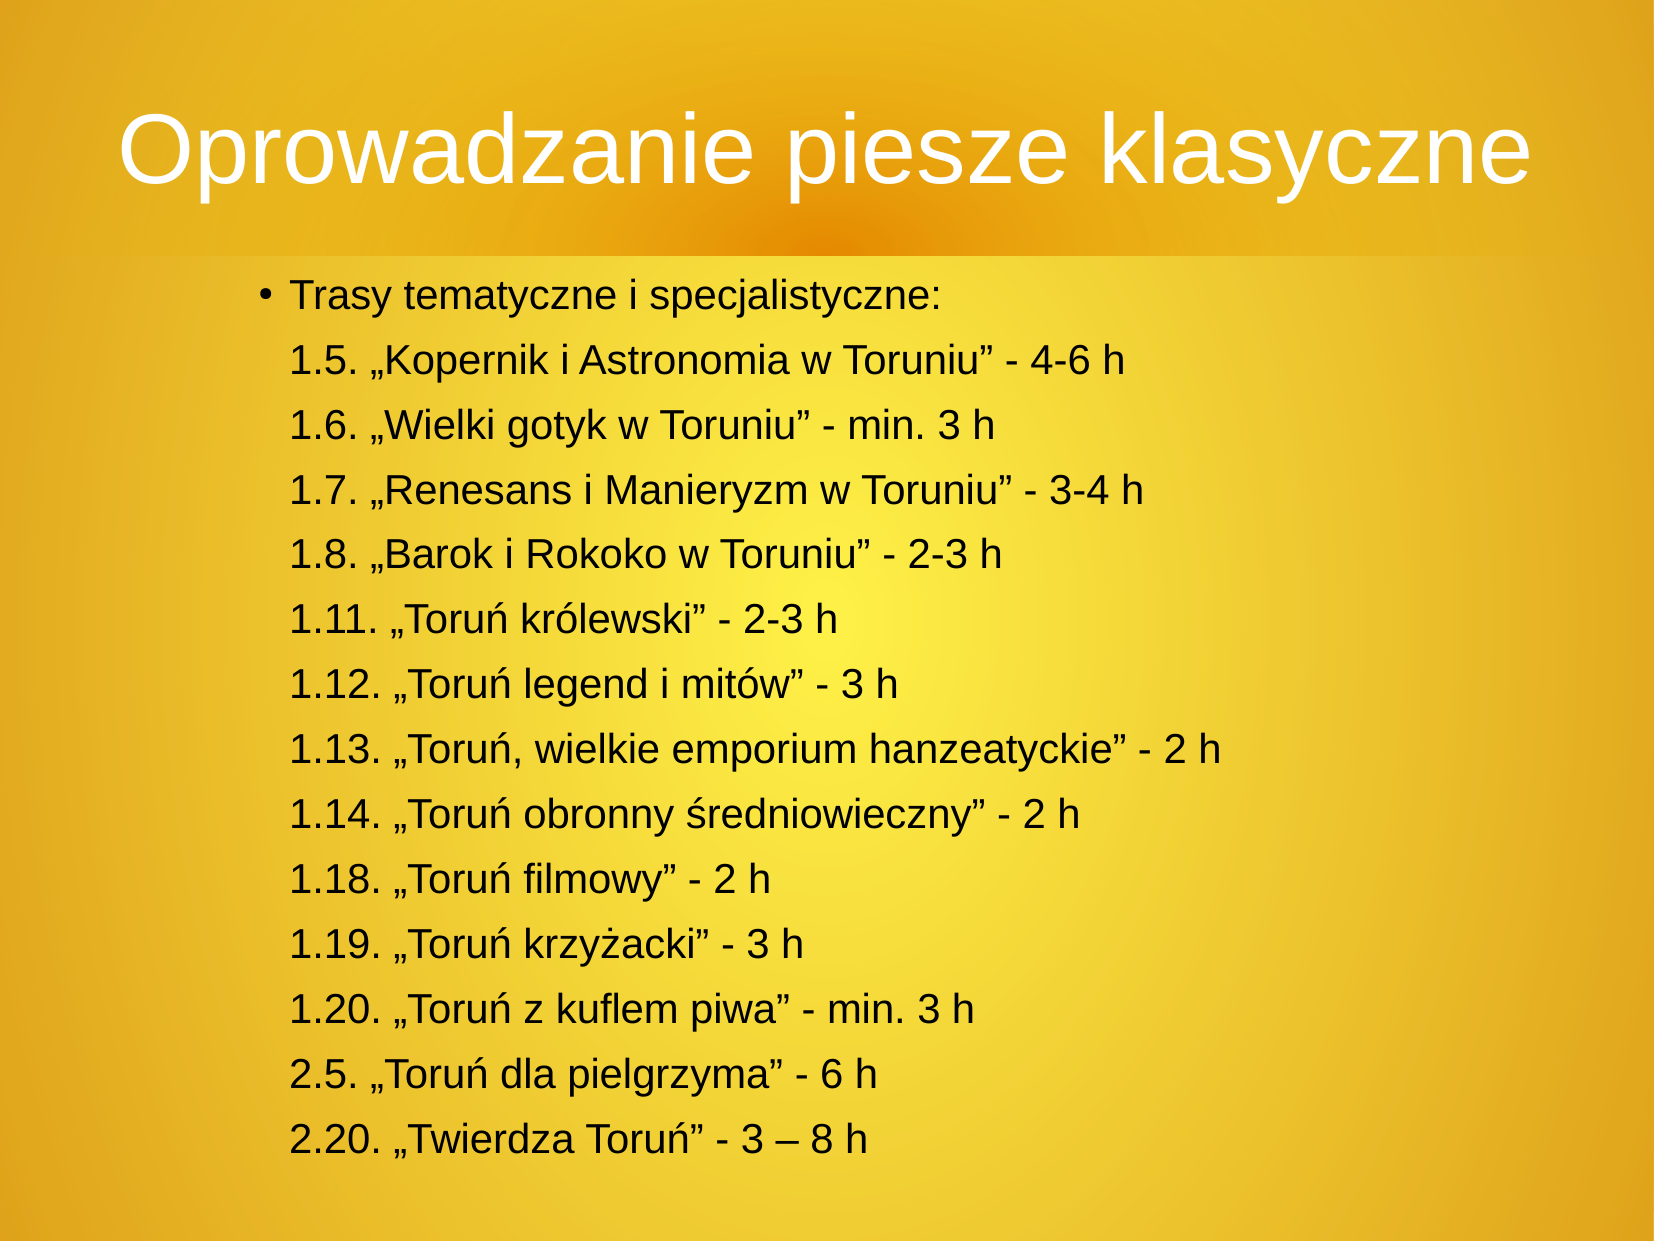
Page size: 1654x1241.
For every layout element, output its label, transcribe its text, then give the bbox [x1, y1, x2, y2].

list Trasy tematyczne i specjalistyczne: 1.5. „Kopernik i Astronomia w Toruniu” - 4-6 h 1.6. „Wielki gotyk w Toruniu” - min. 3 h 1.7. „Renesans i Manieryzm w Toruniu” - 3-4 h 1.8. „Barok i Rokoko w Toruniu” - 2-3 h 1.11. „Toruń królewski” - 2-3 h 1.12. „Toruń legend i mitów” - 3 h 1.13. „Toruń, wielkie emporium hanzeatyckie” - 2 h 1.14. „Toruń obronny średniowieczny” - 2 h 1.18. „Toruń filmowy” - 2 h 1.19. „Toruń krzyżacki” - 3 h 1.20. „Toruń z kuflem piwa” - min. 3 h 2.5. „Toruń dla pielgrzyma” - 6 h 2.20. „Twierdza Toruń” - 3 – 8 h [248, 271, 1654, 1166]
title Oprowadzanie piesze klasyczne [82, 47, 1571, 252]
